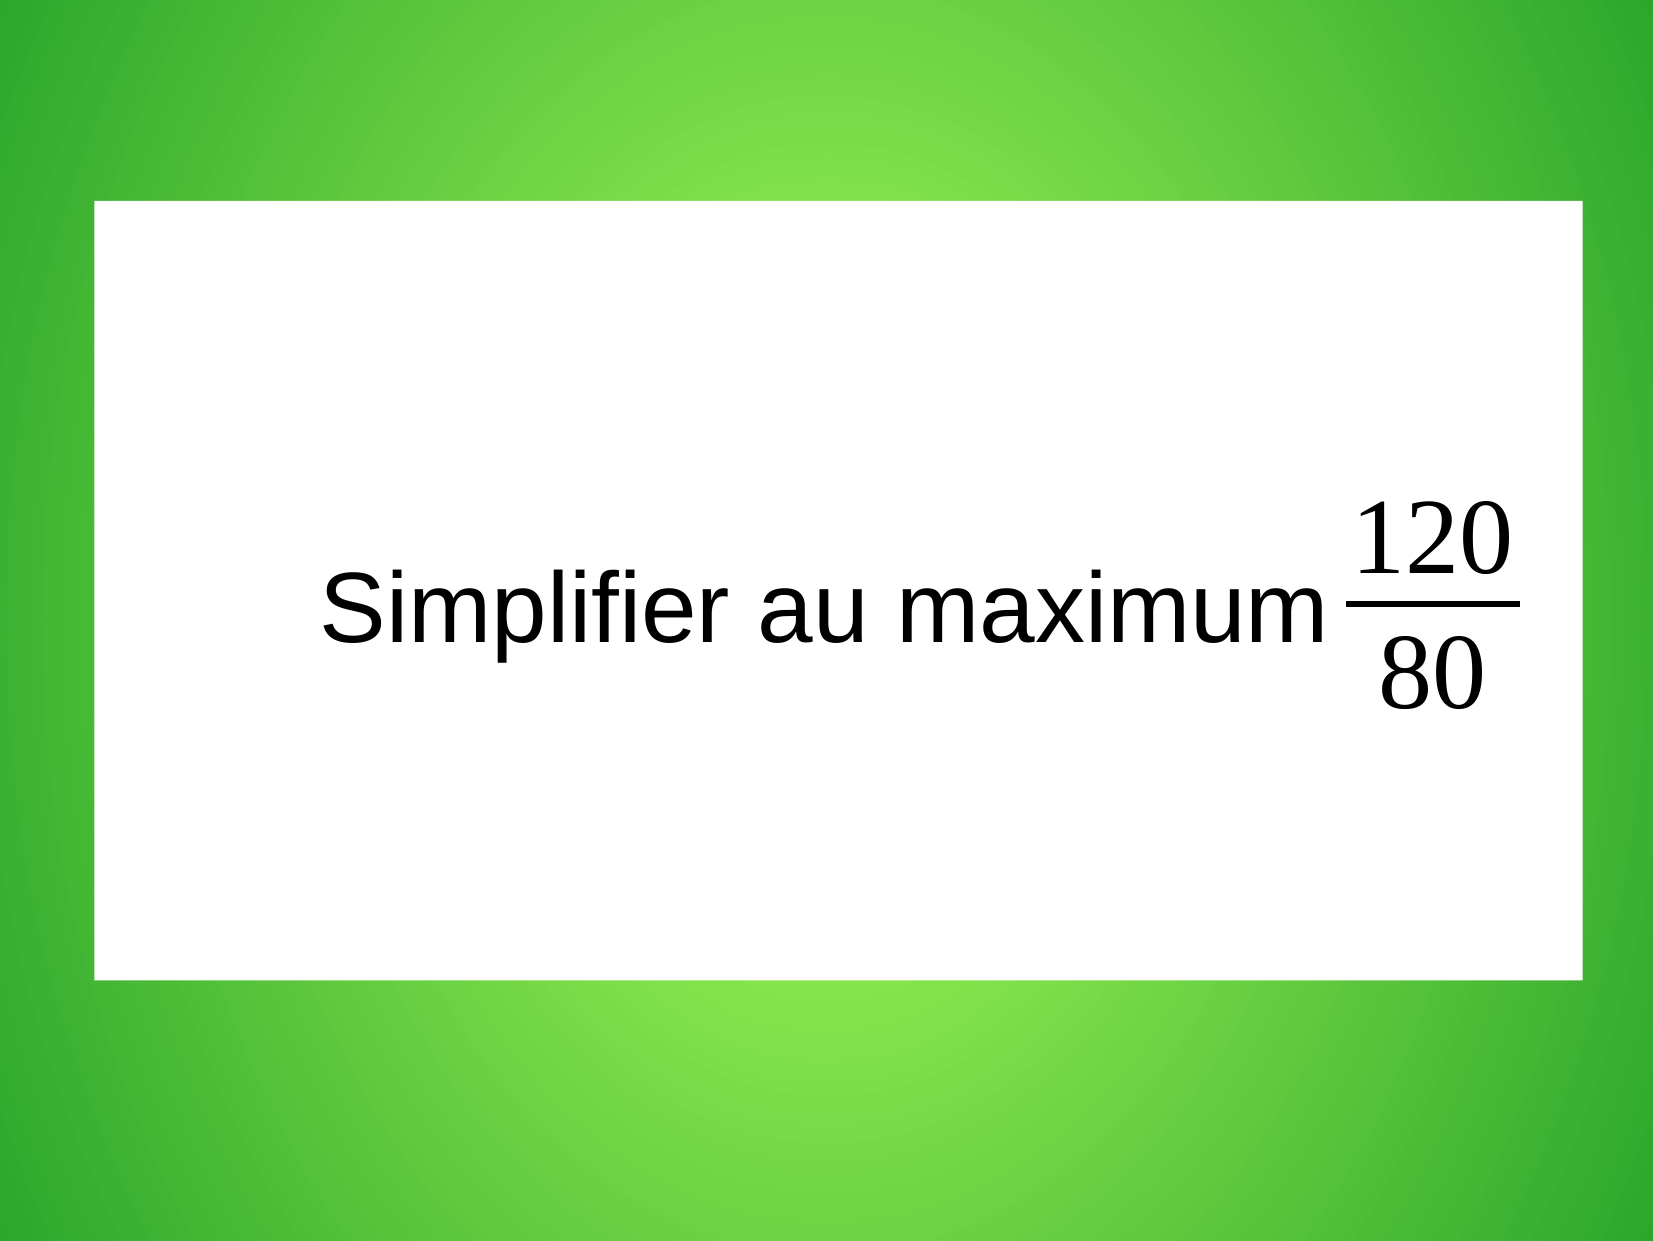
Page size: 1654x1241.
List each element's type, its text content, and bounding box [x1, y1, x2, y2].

subtitle Simplifier au maximum [94, 200, 1583, 981]
chart [1334, 476, 1533, 733]
picture [0, 0, 1654, 1241]
